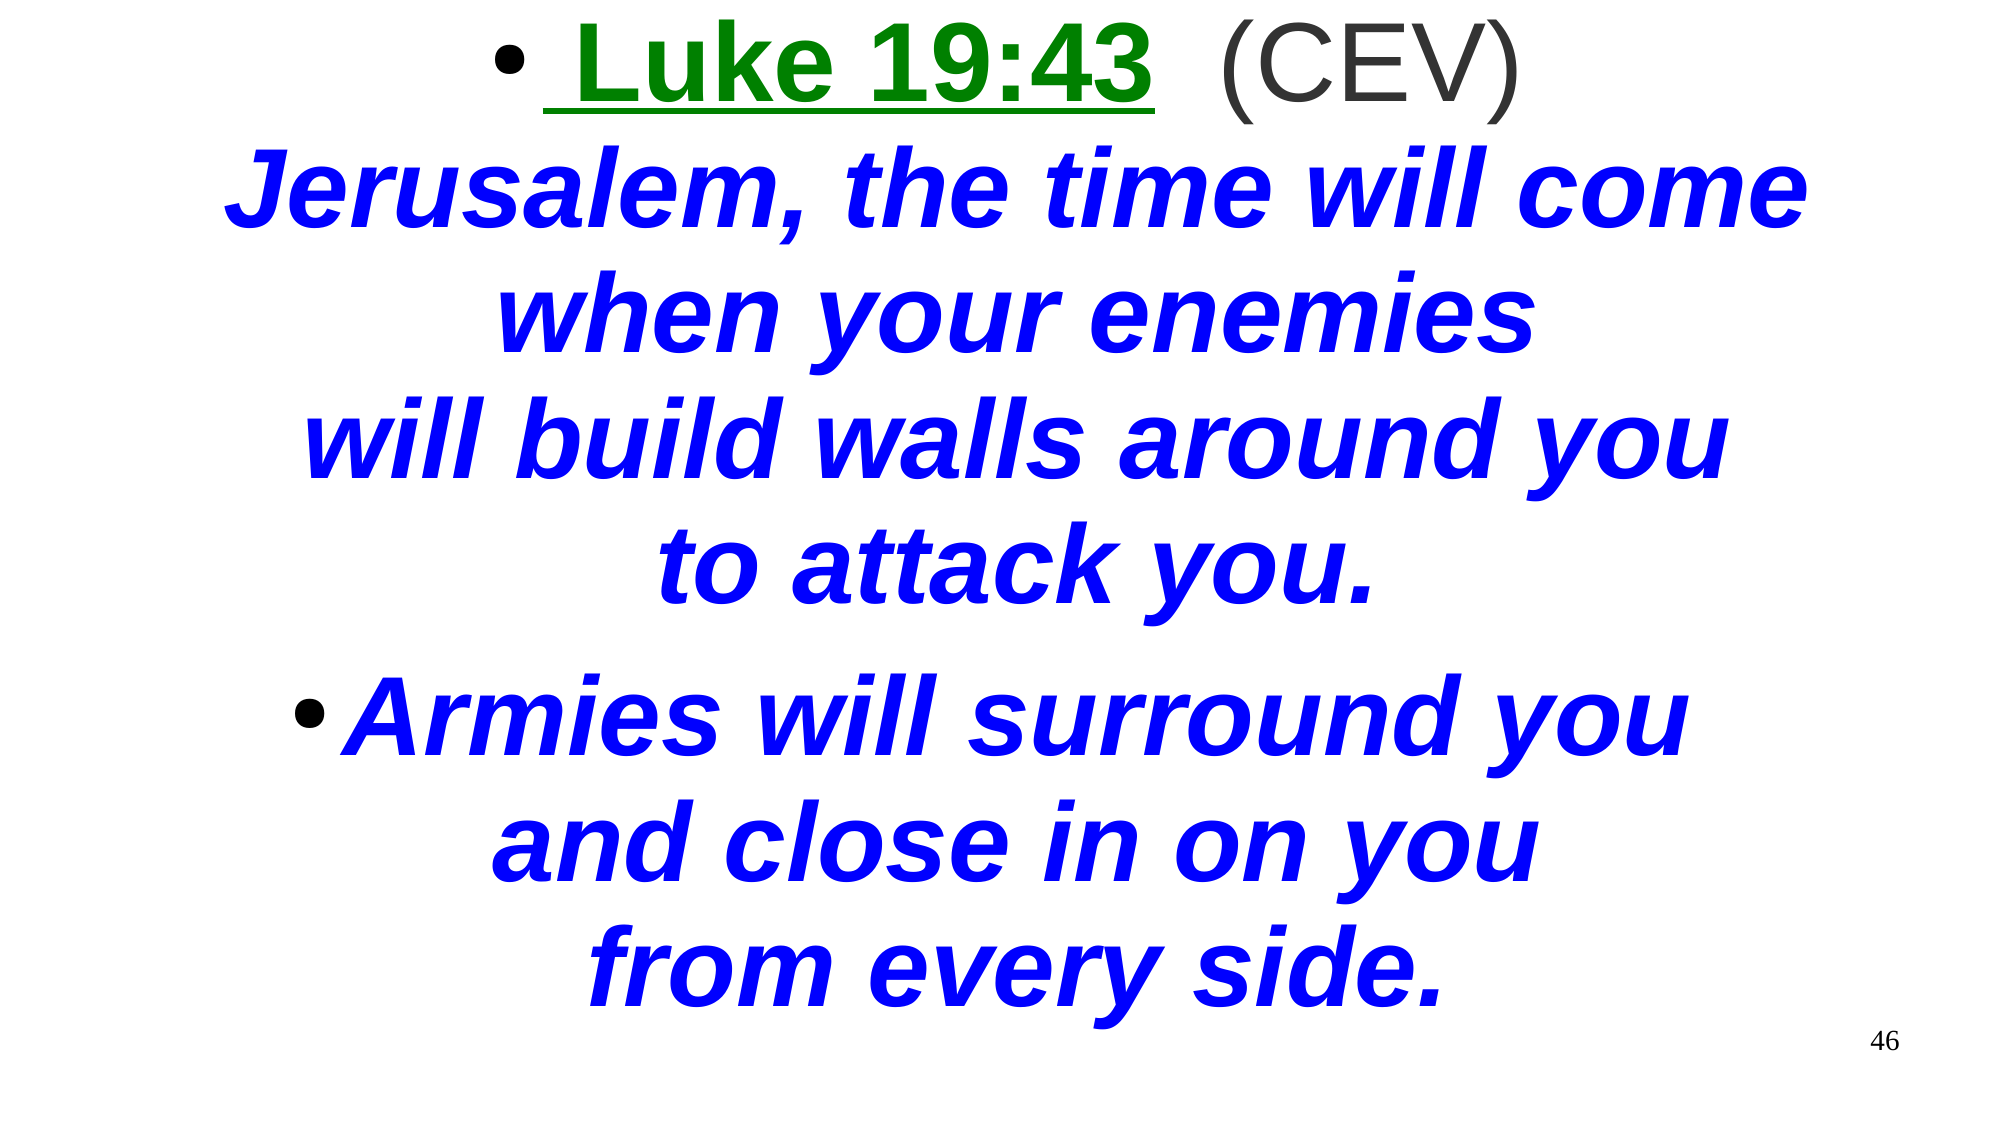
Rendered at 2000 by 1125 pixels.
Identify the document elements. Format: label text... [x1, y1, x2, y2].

list Luke 19:43 (CEV) Jerusalem, the time will come when your enemies will build walls around you to attack you. Armies will surround you and close in on you from every side. [0, 0, 1996, 1123]
